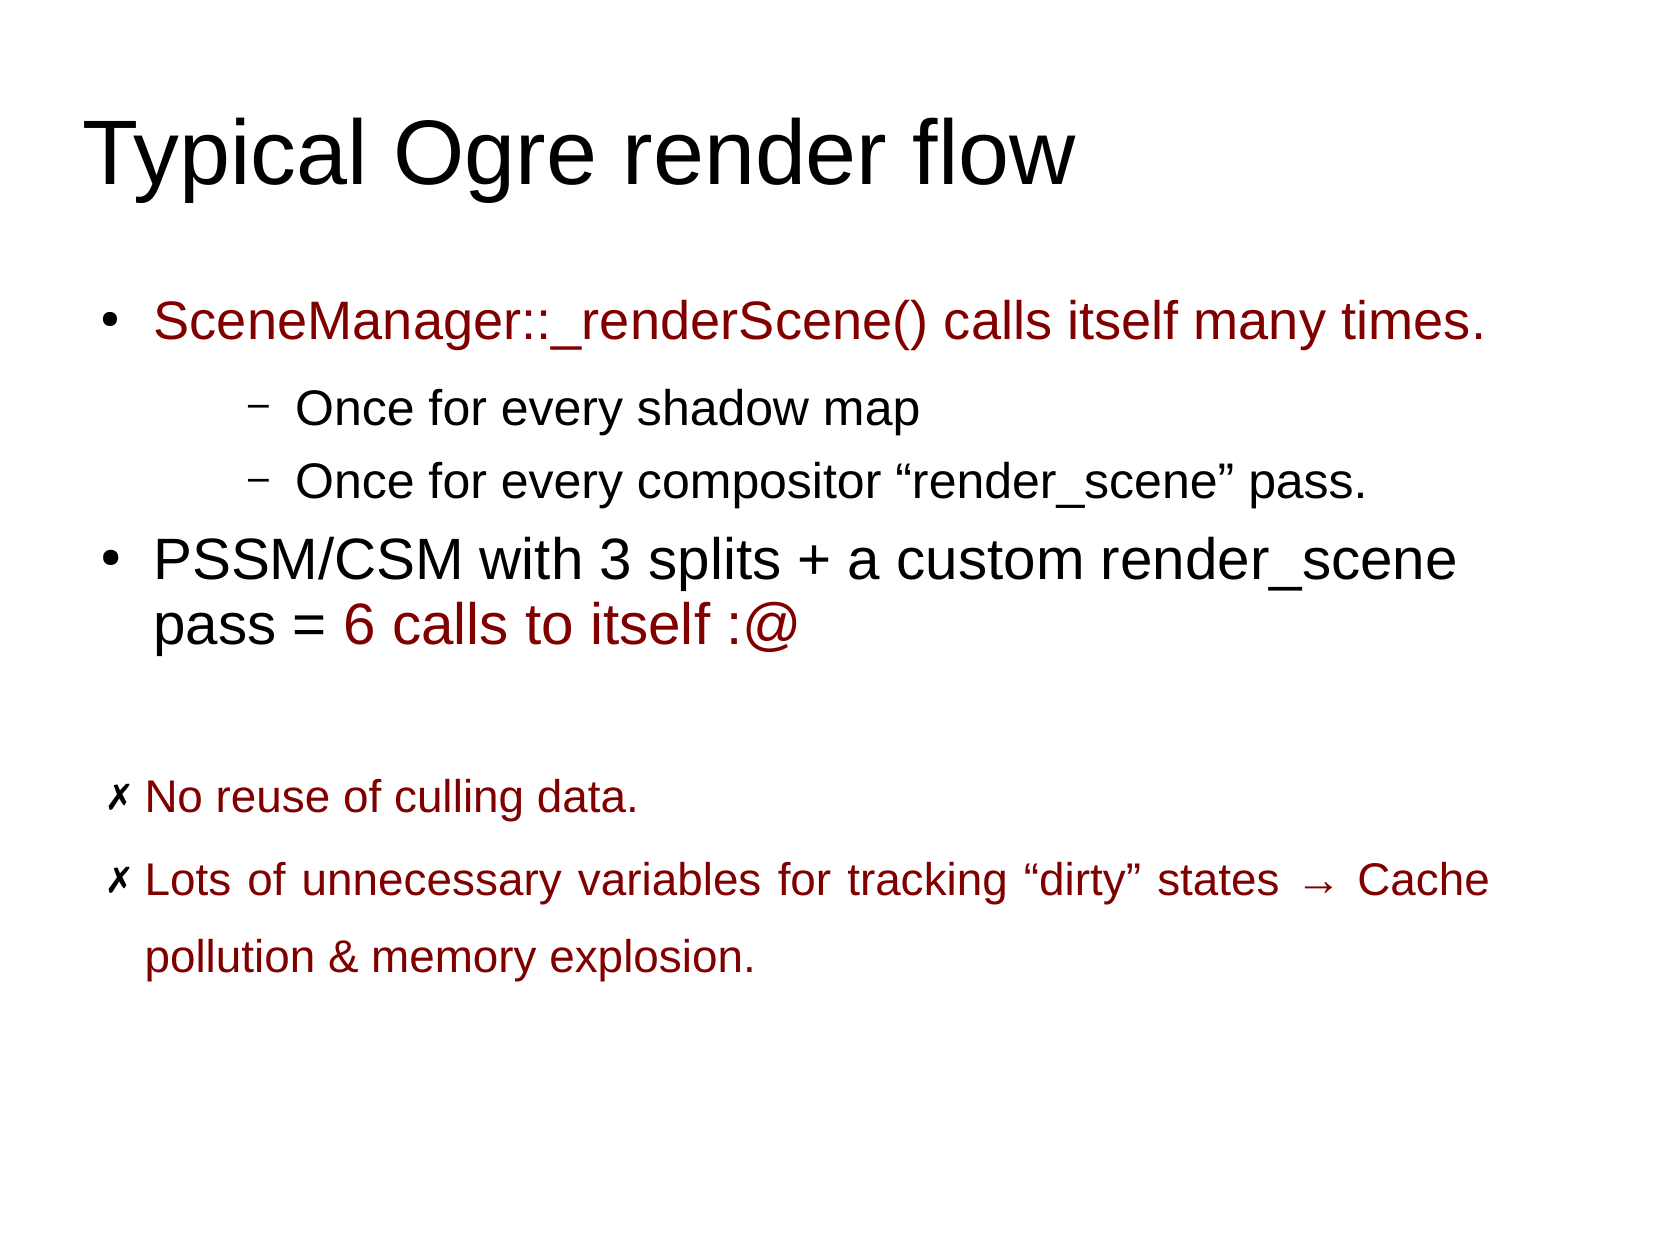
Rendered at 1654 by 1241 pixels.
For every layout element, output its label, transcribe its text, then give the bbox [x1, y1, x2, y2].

title Typical Ogre render flow [82, 49, 1571, 257]
list SceneManager::_renderScene() calls itself many times. Once for every shadow map Once for every compositor “render_scene” pass. PSSM/CSM with 3 splits + a custom render_scene pass = 6 calls to itself :@ [82, 290, 1571, 975]
list SceneManager::_renderScene() calls itself many times. Once for every shadow map Once for every compositor “render_scene” pass. PSSM/CSM with 3 splits + a custom render_scene pass = 6 calls to itself :@ [82, 805, 516, 820]
list SceneManager::_renderScene() calls itself many times. Once for every shadow map Once for every compositor “render_scene” pass. PSSM/CSM with 3 splits + a custom render_scene pass = 6 calls to itself :@ [151, 964, 523, 975]
text_box No reuse of culling data. [59, 738, 1506, 805]
text_box Lots of unnecessary variables for tracking “dirty” states → Cache pollution & memory explosion. [59, 820, 1506, 964]
